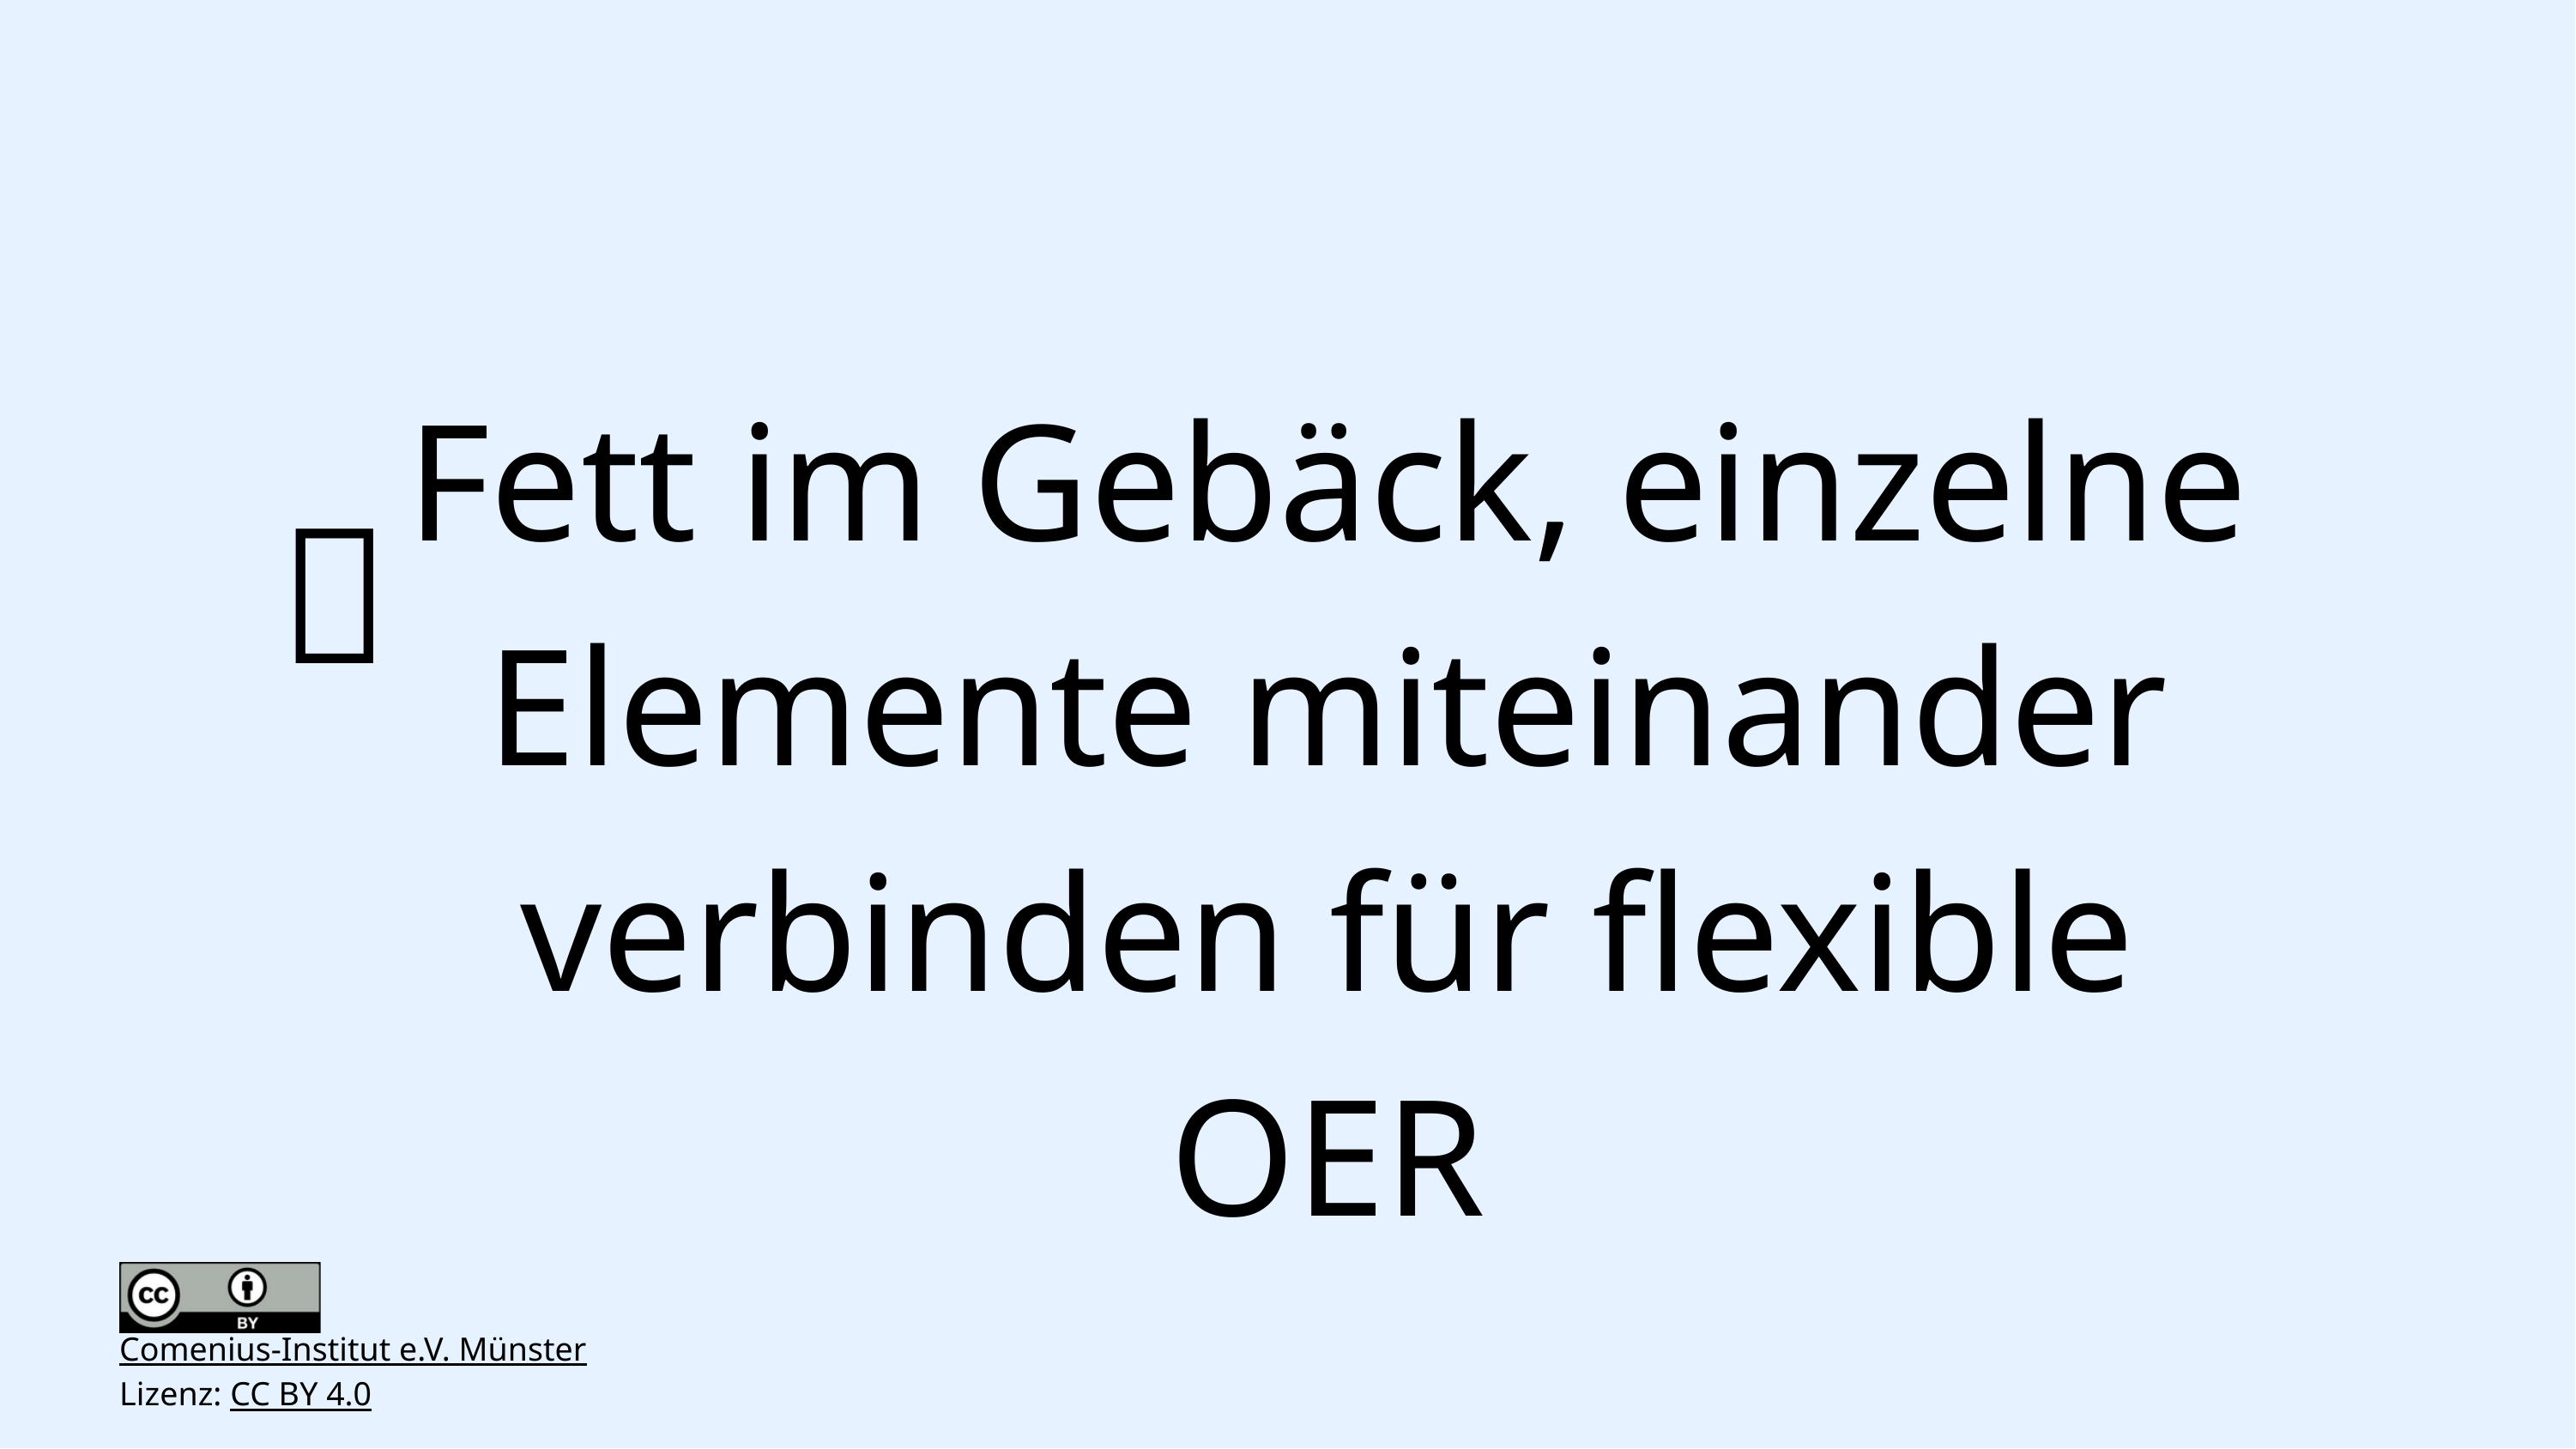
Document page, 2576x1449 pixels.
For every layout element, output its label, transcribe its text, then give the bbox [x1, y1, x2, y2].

text_box Fett im Gebäck, einzelne Elemente miteinander verbinden für flexible OER [375, 347, 2281, 1013]
text_box Comenius-Institut e.V. Münster Lizenz: CC BY 4.0 [119, 1327, 1378, 1416]
text_box [119, 1262, 321, 1327]
text_box 🧈 [204, 437, 466, 693]
